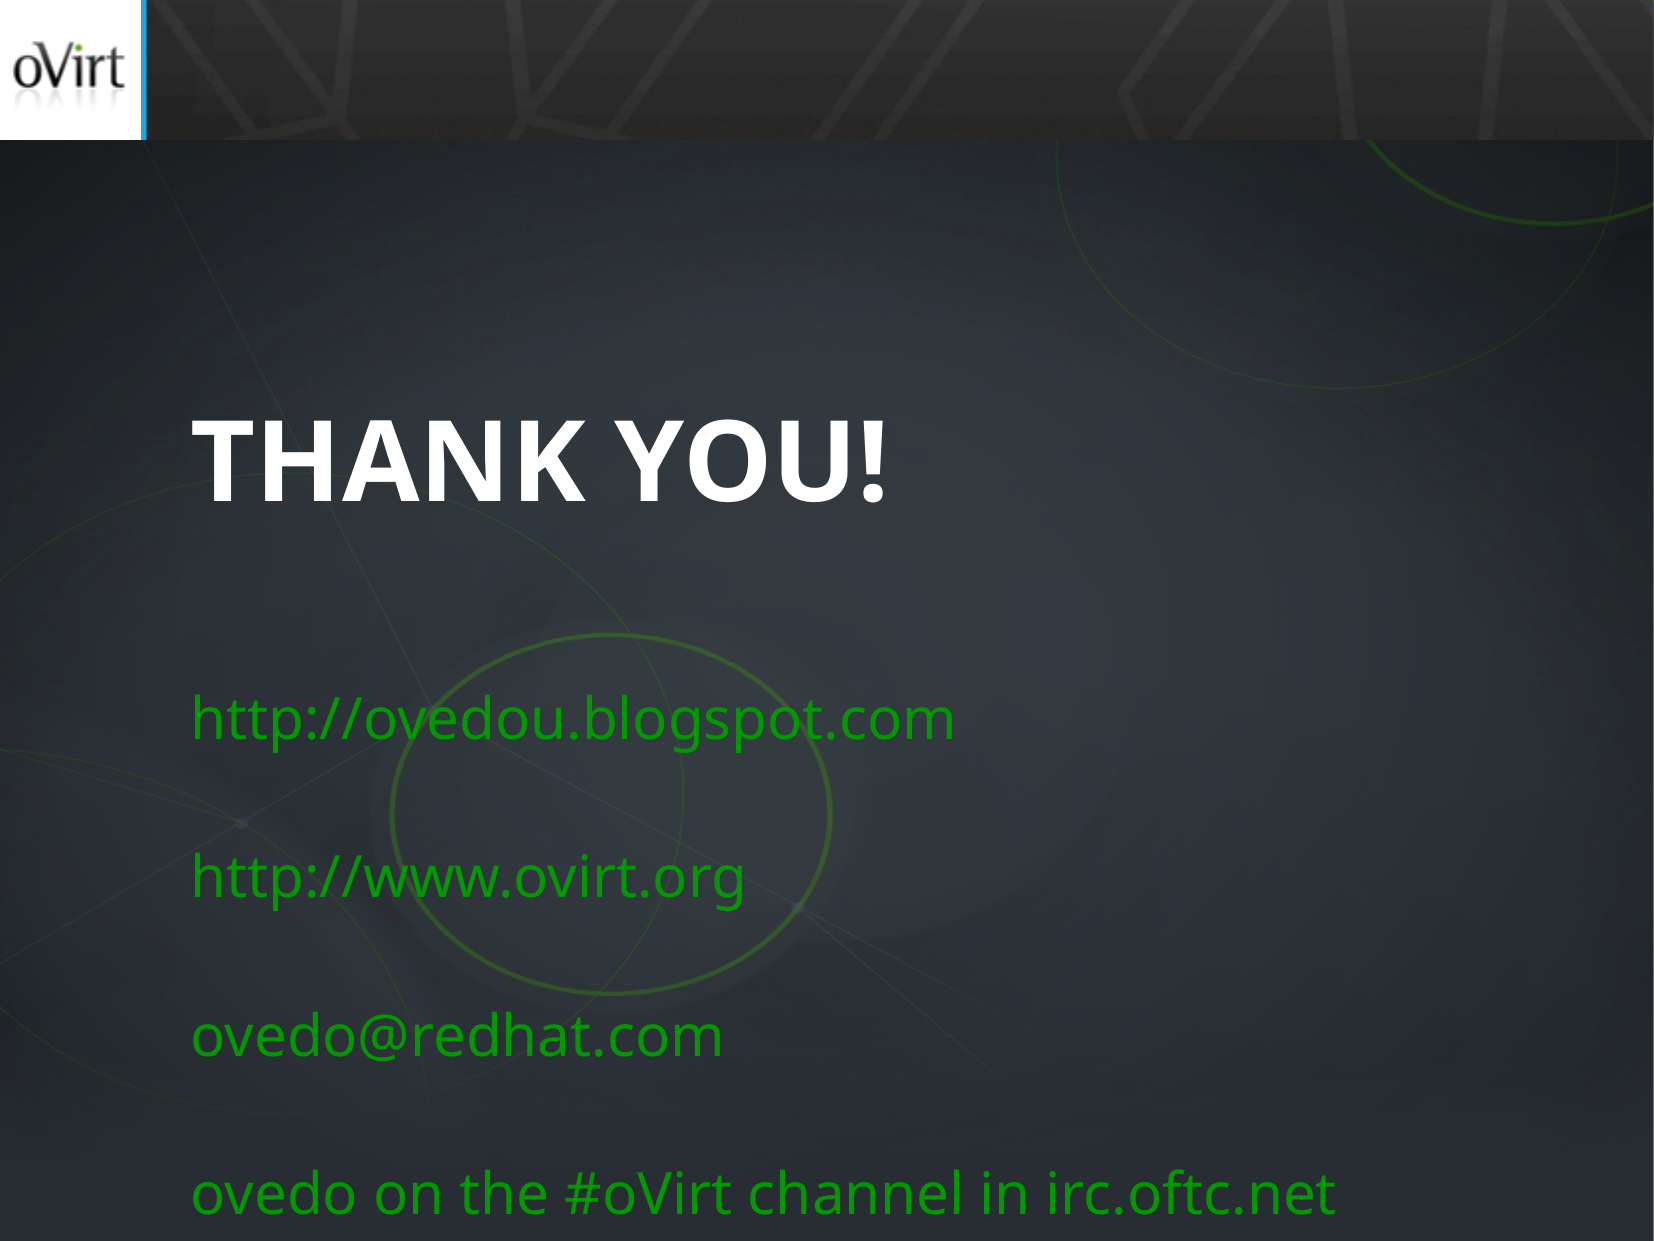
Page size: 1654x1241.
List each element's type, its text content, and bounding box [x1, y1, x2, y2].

text_box http://ovedou.blogspot.com http://www.ovirt.org ovedo@redhat.com ovedo on the #oVirt channel in irc.oftc.net [176, 669, 1549, 1093]
text_box THANK YOU! [175, 374, 1549, 510]
picture [0, 0, 1654, 1241]
